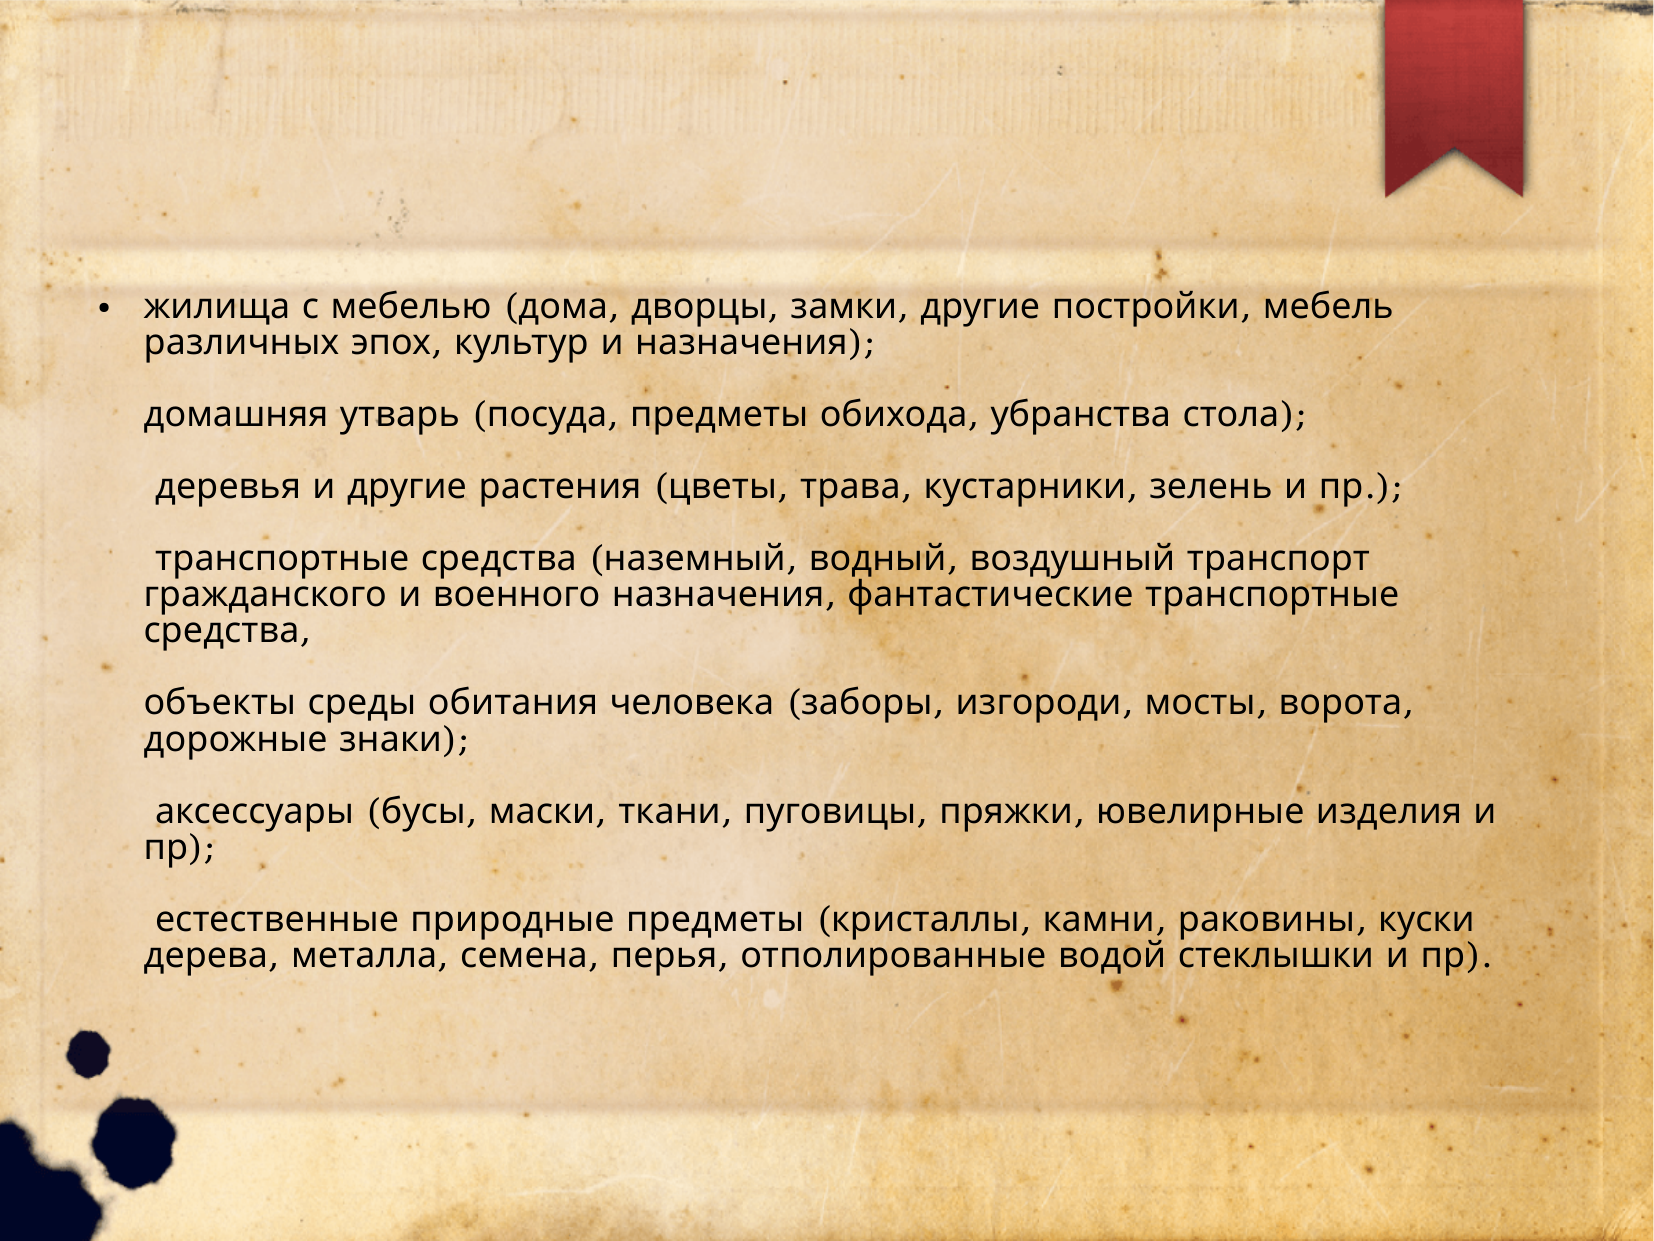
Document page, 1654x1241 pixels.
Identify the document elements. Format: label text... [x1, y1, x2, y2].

list жилища с мебелью (дома, дворцы, замки, другие постройки, мебель различных эпох, культур и назначения); домашняя утварь (посуда, предметы обихода, убранства стола); деревья и другие растения (цветы, трава, кустарники, зелень и пр.); транспортные средства (наземный, водный, воздушный транспорт гражданского и военного назначения, фантастические транспортные средства, объекты среды обитания человека (заборы, изгороди, мосты, ворота, дорожные знаки); аксессуары (бусы, маски, ткани, пуговицы, пряжки, ювелирные изделия и пр); естественные природные предметы (кристаллы, камни, раковины, куски дерева, металла, семена, перья, отполированные водой стеклышки и пр). [82, 290, 1538, 1010]
picture [0, 0, 1654, 1241]
